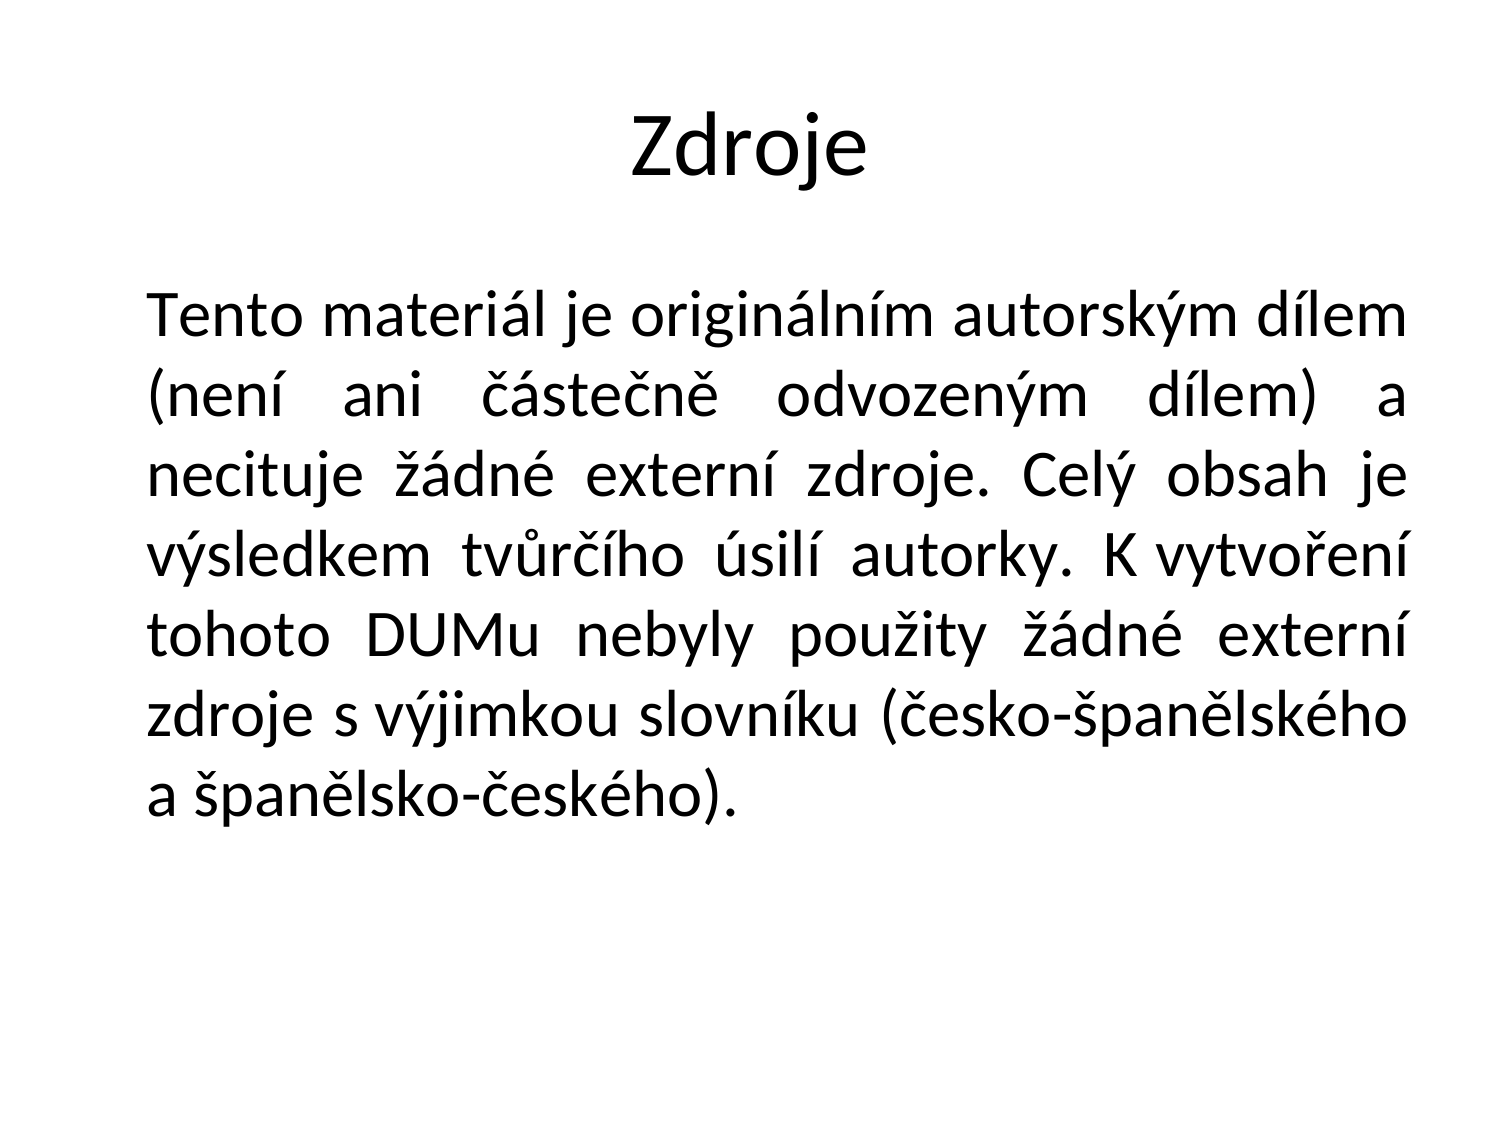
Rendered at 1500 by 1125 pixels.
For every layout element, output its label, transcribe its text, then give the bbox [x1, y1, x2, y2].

title Zdroje [75, 45, 1426, 233]
list Tento materiál je originálním autorským dílem (není ani částečně odvozeným dílem) a necituje žádné externí zdroje. Celý obsah je výsledkem tvůrčího úsilí autorky. K vytvoření tohoto DUMu nebyly použity žádné externí zdroje s výjimkou slovníku (česko-španělského a španělsko-českého). [75, 262, 1426, 1006]
